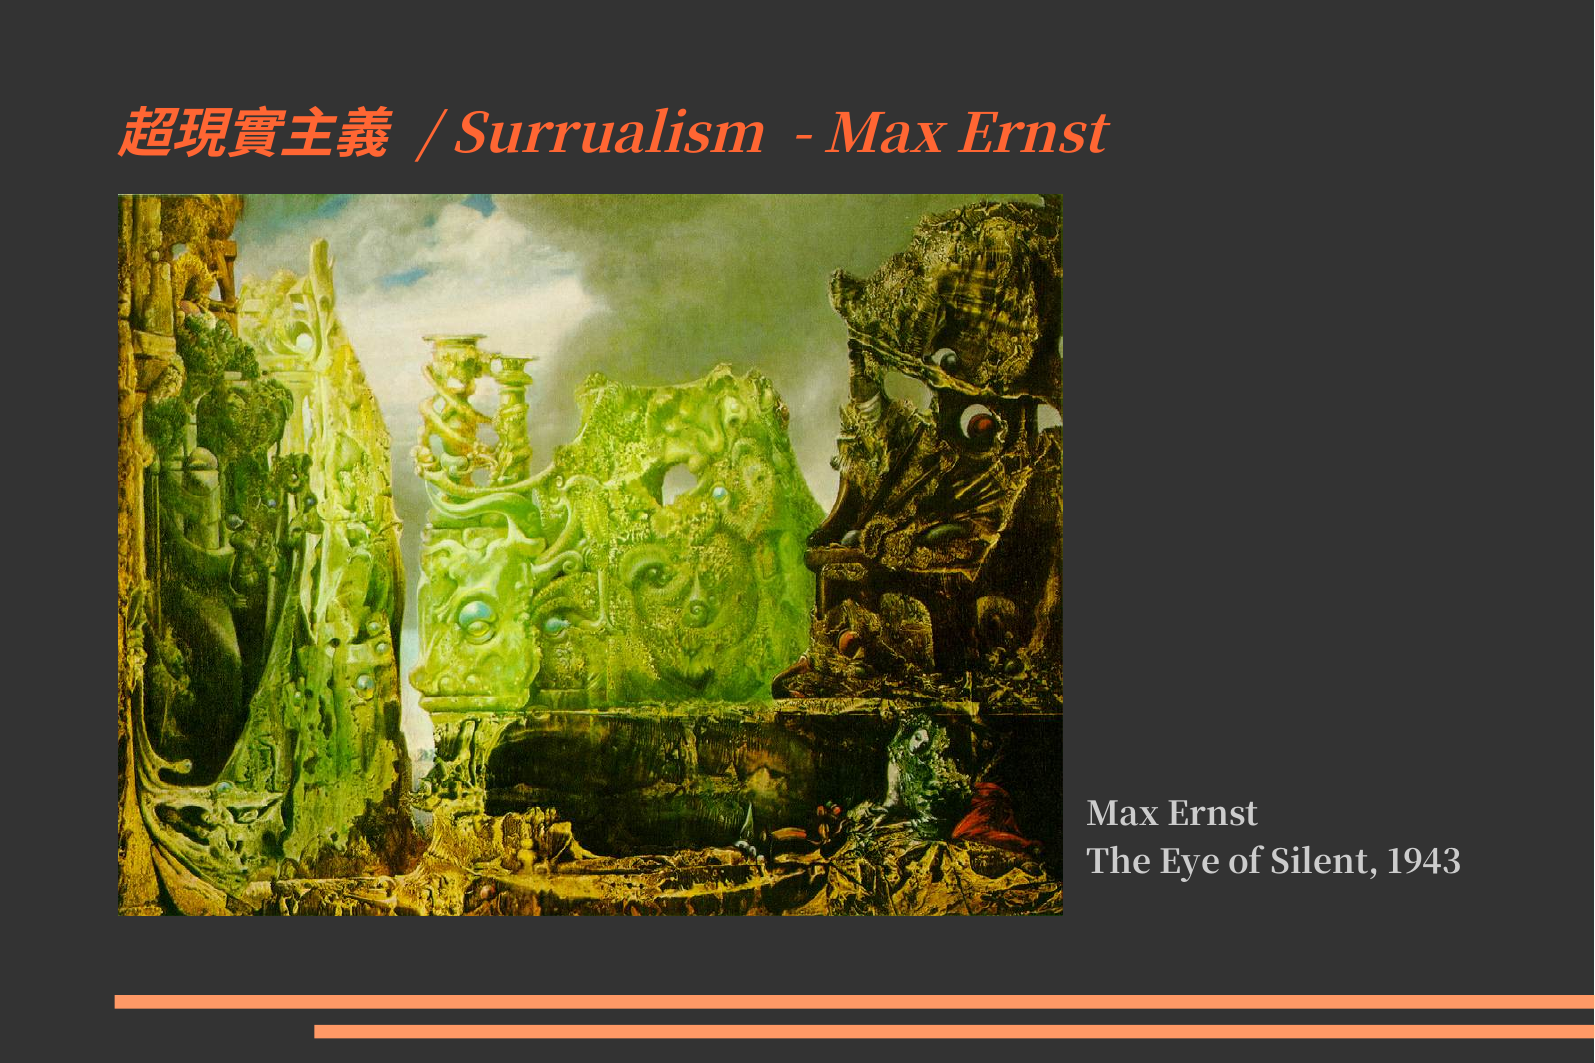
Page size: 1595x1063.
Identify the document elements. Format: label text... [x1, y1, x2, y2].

picture [118, 194, 1063, 916]
title 超現實主義 / Surrualism - Max Ernst [117, 39, 1479, 218]
subtitle Max Ernst The Eye of Silent, 1943 [1086, 766, 1560, 904]
